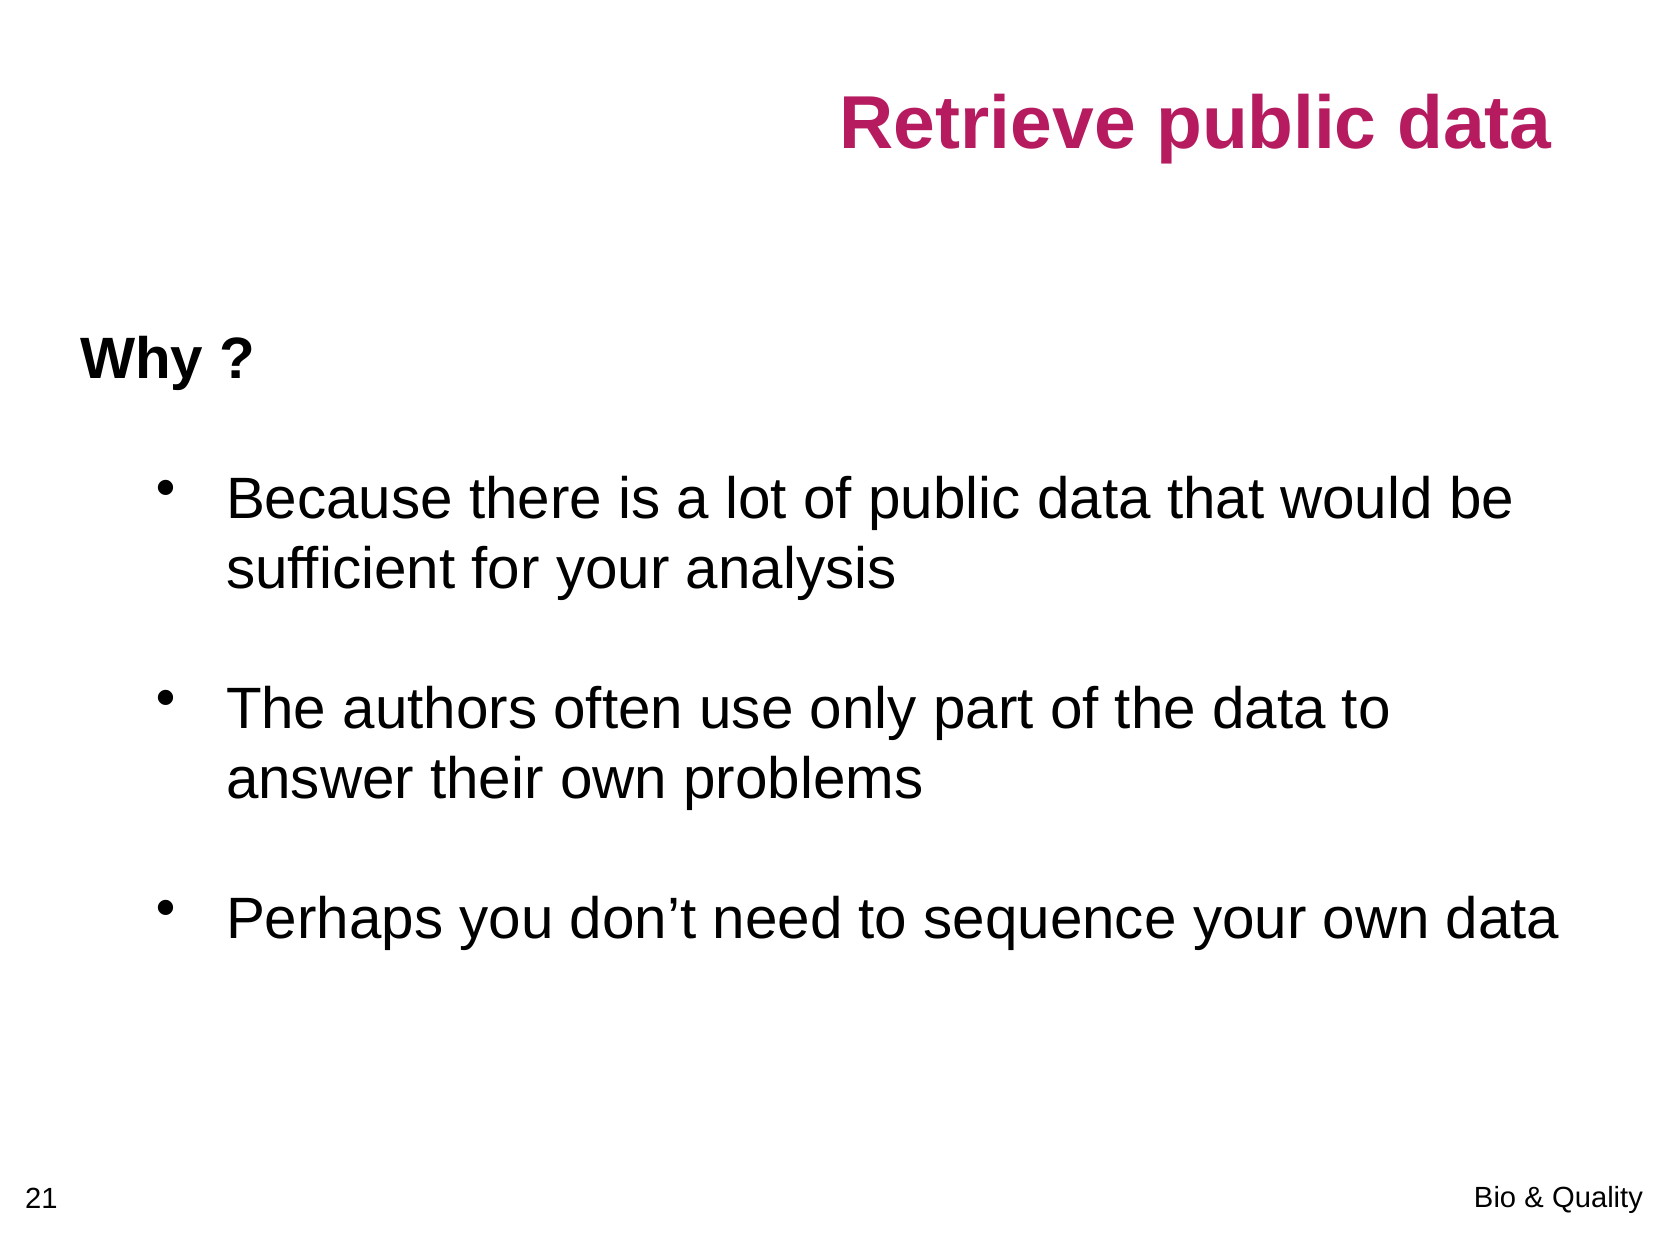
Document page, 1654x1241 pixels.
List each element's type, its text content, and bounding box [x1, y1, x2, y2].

text_box Retrieve public data [88, 58, 1573, 178]
text_box Why ? Because there is a lot of public data that would be sufficient for your analysis The authors often use only part of the data to answer their own problems Perhaps you don’t need to sequence your own data [80, 306, 1565, 1126]
